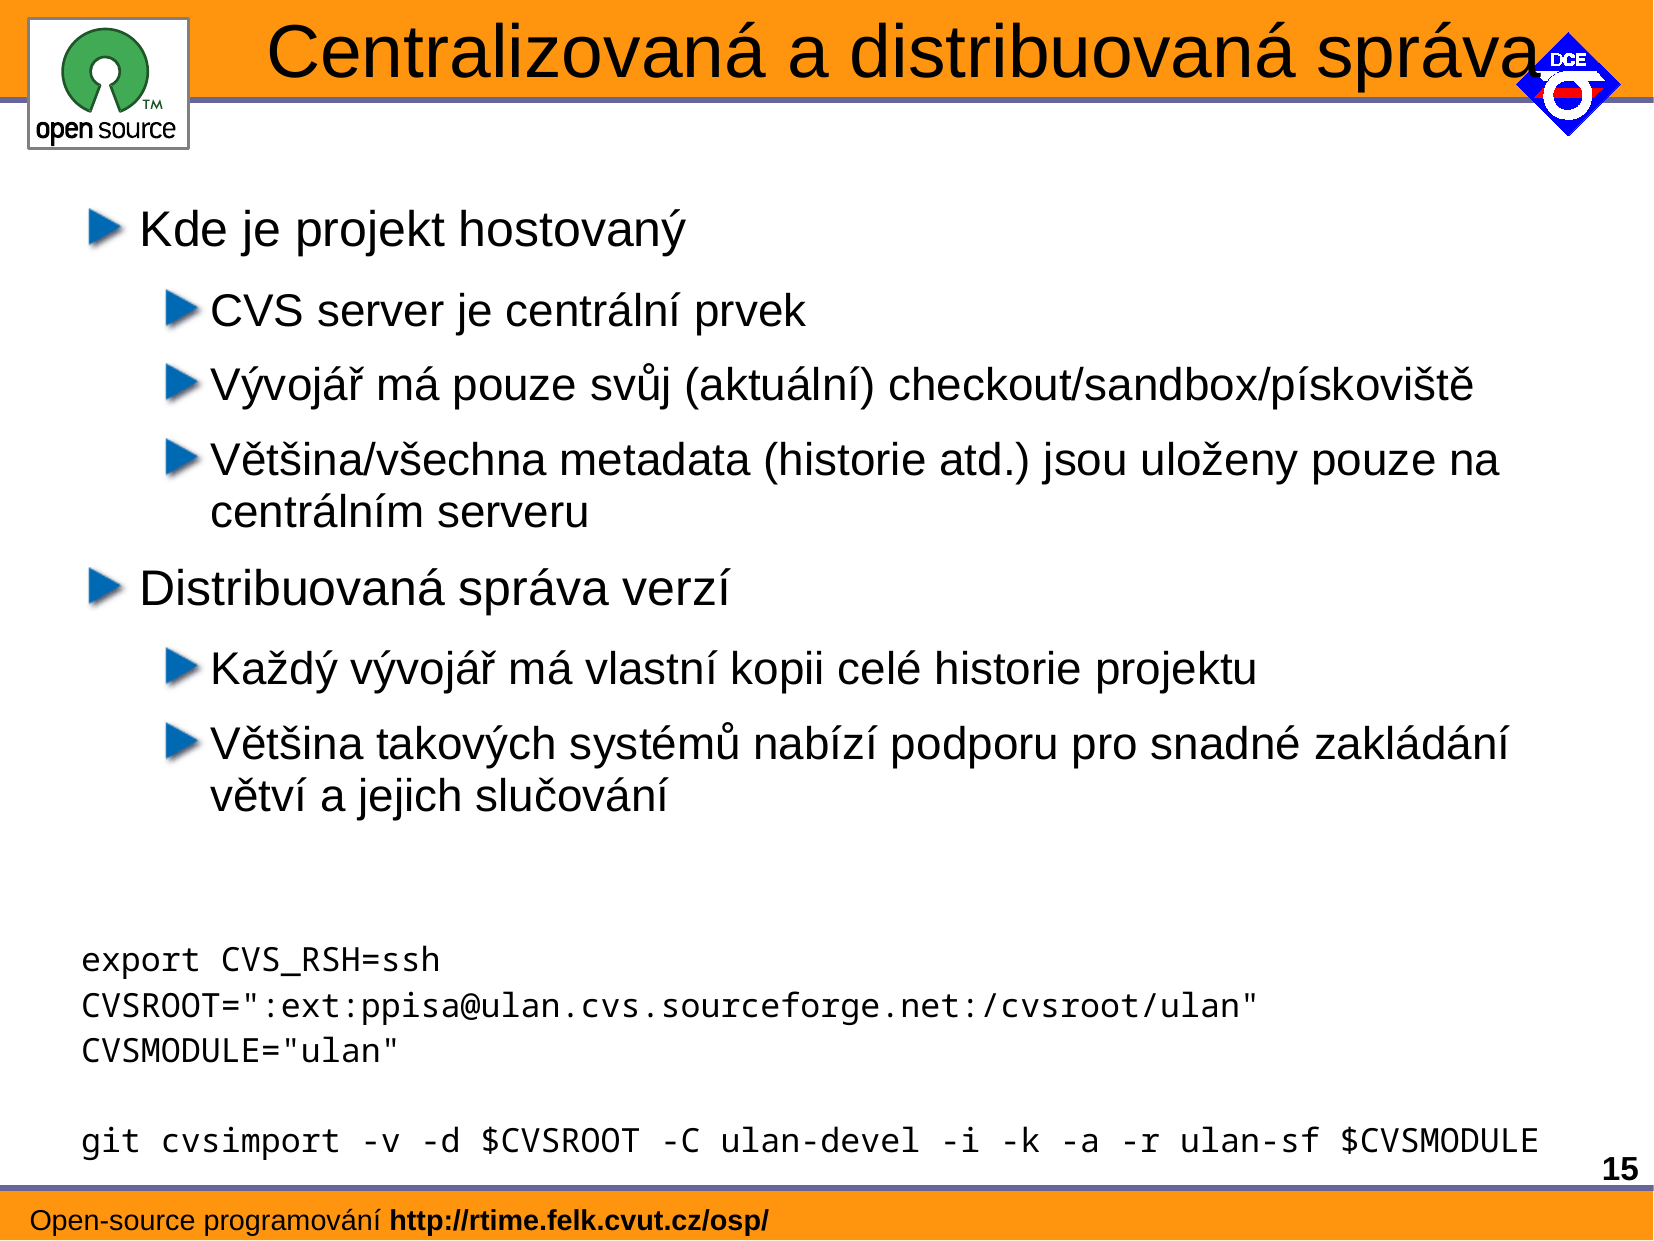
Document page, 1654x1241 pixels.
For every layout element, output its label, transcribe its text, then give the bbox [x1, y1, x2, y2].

text_box export CVS_RSH=ssh CVSROOT=":ext:ppisa@ulan.cvs.sourceforge.net:/cvsroot/ulan" CVSMODULE="ulan" git cvsimport -v -d $CVSROOT -C ulan-devel -i -k -a -r ulan-sf $CVSMODULE [75, 930, 1600, 1175]
title Centralizovaná a distribuovaná správa [178, 4, 1631, 98]
list Kde je projekt hostovaný CVS server je centrální prvek Vývojář má pouze svůj (aktuální) checkout/sandbox/pískoviště Většina/všechna metadata (historie atd.) jsou uloženy pouze na centrálním serveru Distribuovaná správa verzí Každý vývojář má vlastní kopii celé historie projektu Většina takových systémů nabízí podporu pro snadné zakládání větví a jejich slučování [68, 201, 1592, 925]
